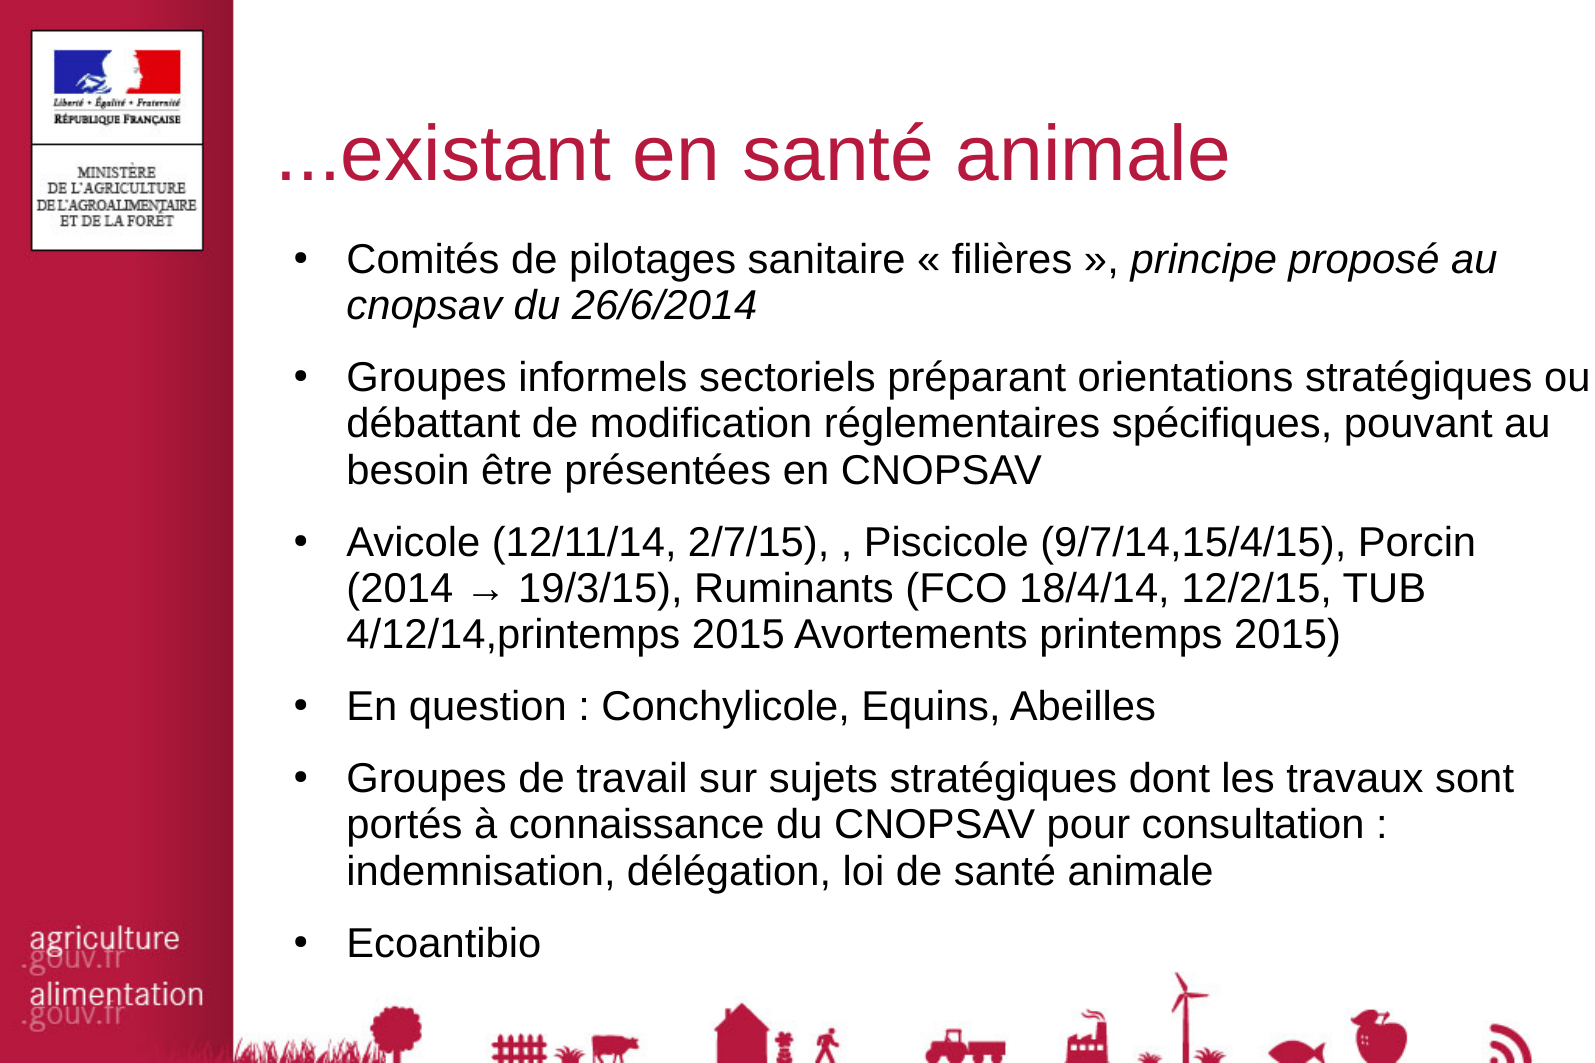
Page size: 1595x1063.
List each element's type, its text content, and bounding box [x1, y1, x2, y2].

title ...existant en santé animale [275, 57, 1593, 235]
list Comités de pilotages sanitaire « filières », principe proposé au cnopsav du 26/6/2014 Groupes informels sectoriels préparant orientations stratégiques ou débattant de modification réglementaires spécifiques, pouvant au besoin être présentées en CNOPSAV Avicole (12/11/14, 2/7/15), , Piscicole (9/7/14,15/4/15), Porcin (2014 → 19/3/15), Ruminants (FCO 18/4/14, 12/2/15, TUB 4/12/14,printemps 2015 Avortements printemps 2015) En question : Conchylicole, Equins, Abeilles Groupes de travail sur sujets stratégiques dont les travaux sont portés à connaissance du CNOPSAV pour consultation : indemnisation, délégation, loi de santé animale Ecoantibio [275, 235, 1593, 1034]
picture [0, 0, 1594, 1063]
